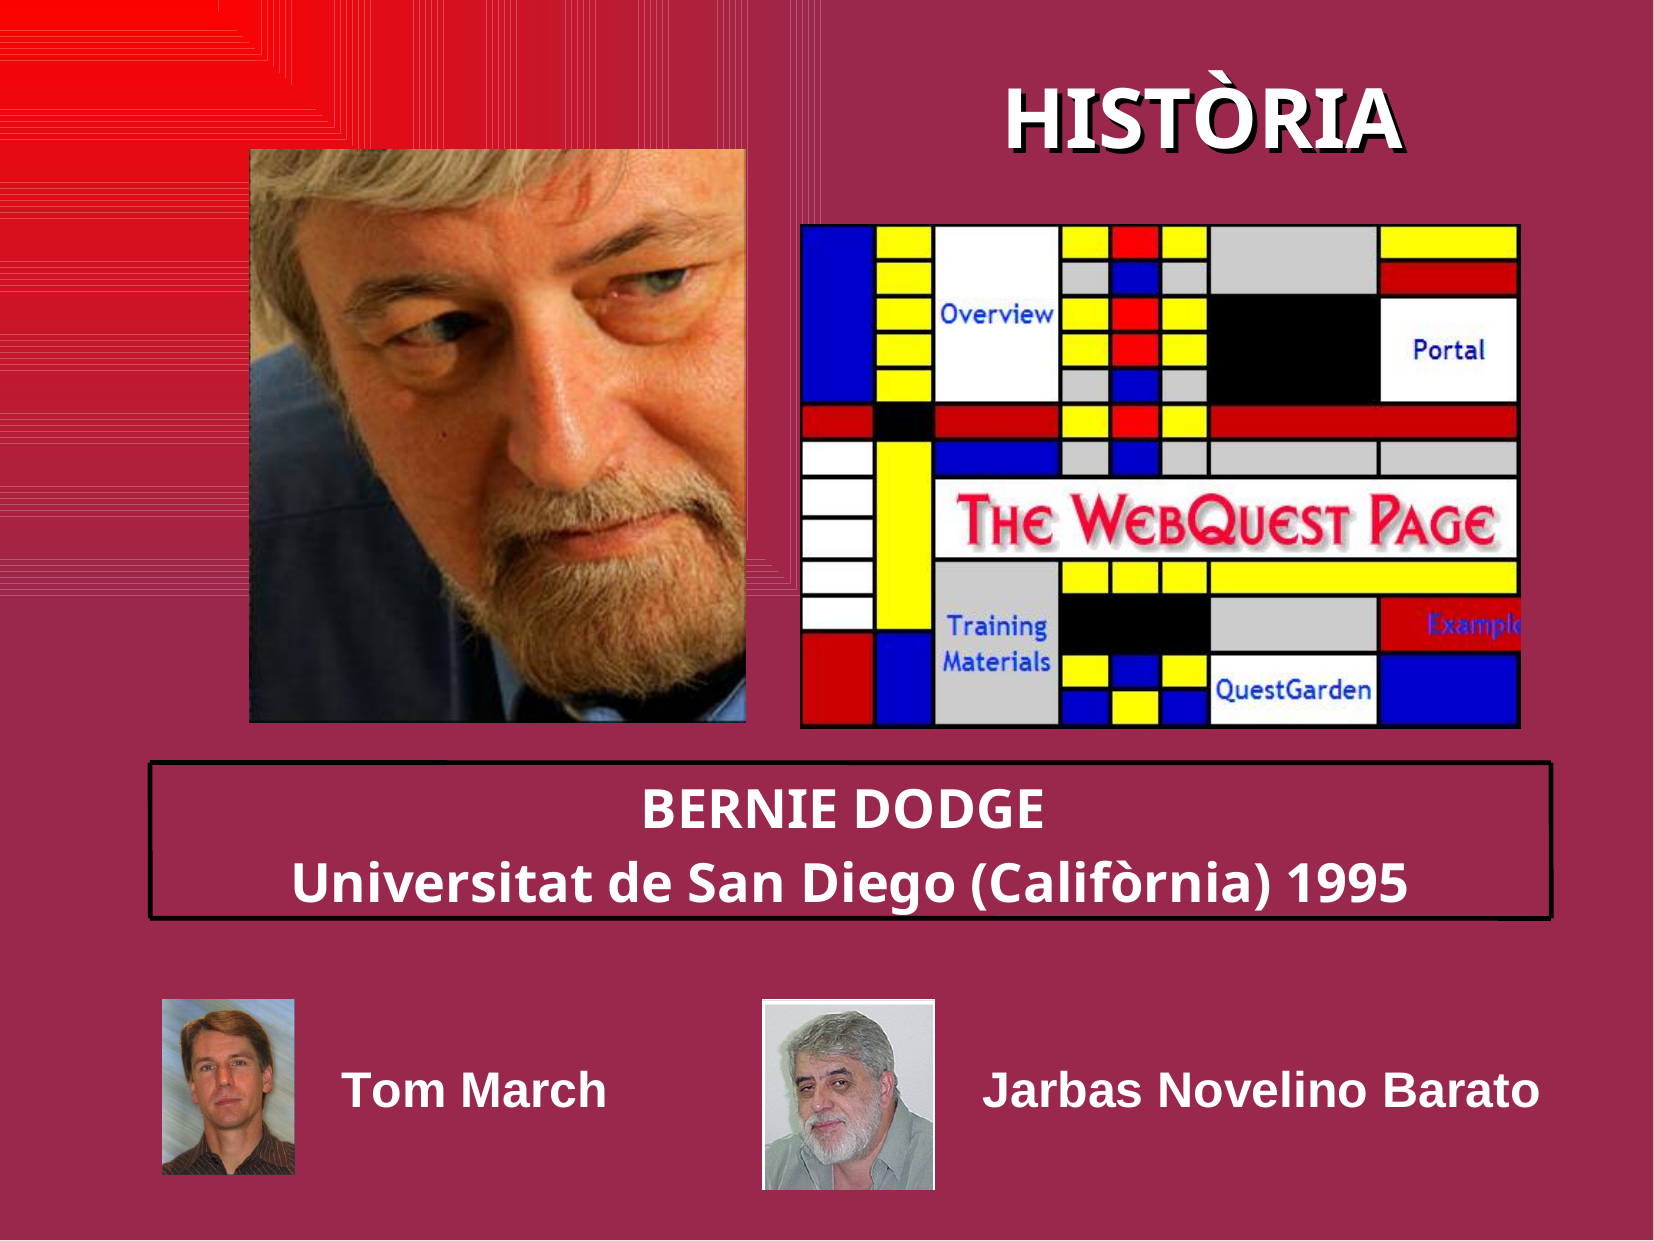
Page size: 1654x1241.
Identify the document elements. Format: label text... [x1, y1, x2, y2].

text_box Jarbas Novelino Barato [982, 1062, 1555, 1241]
text_box Tom March [341, 1062, 609, 1181]
picture [800, 224, 1521, 729]
picture [162, 999, 295, 1175]
title HISTÒRIA [449, 49, 1654, 194]
picture [762, 999, 935, 1190]
picture [249, 149, 746, 723]
text_box BERNIE DODGE Universitat de San Diego (Califòrnia) 1995 [153, 765, 1548, 916]
